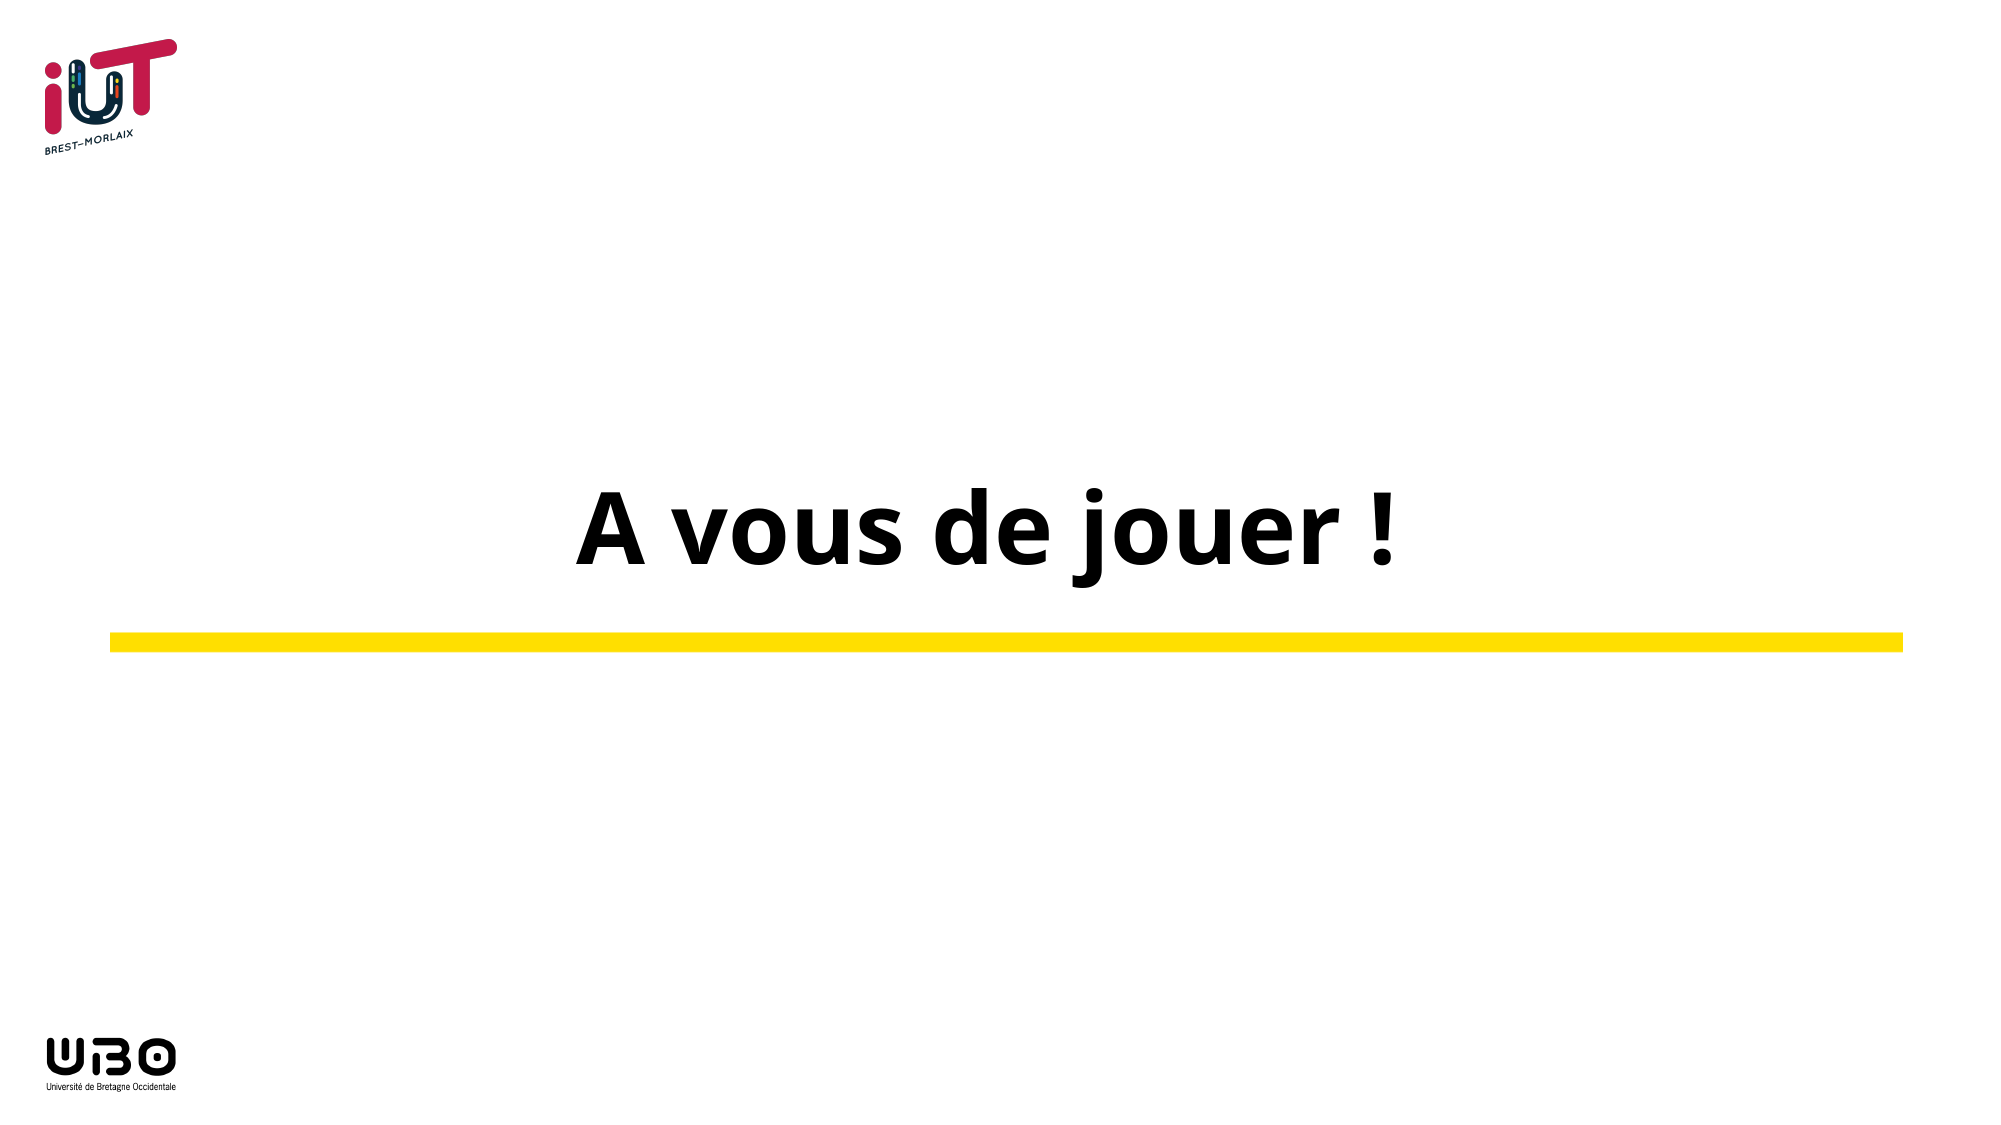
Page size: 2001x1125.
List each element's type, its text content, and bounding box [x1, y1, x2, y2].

picture [45, 1036, 177, 1093]
picture [45, 39, 177, 155]
title A vous de jouer ! [137, 423, 1863, 618]
picture [110, 618, 1903, 664]
